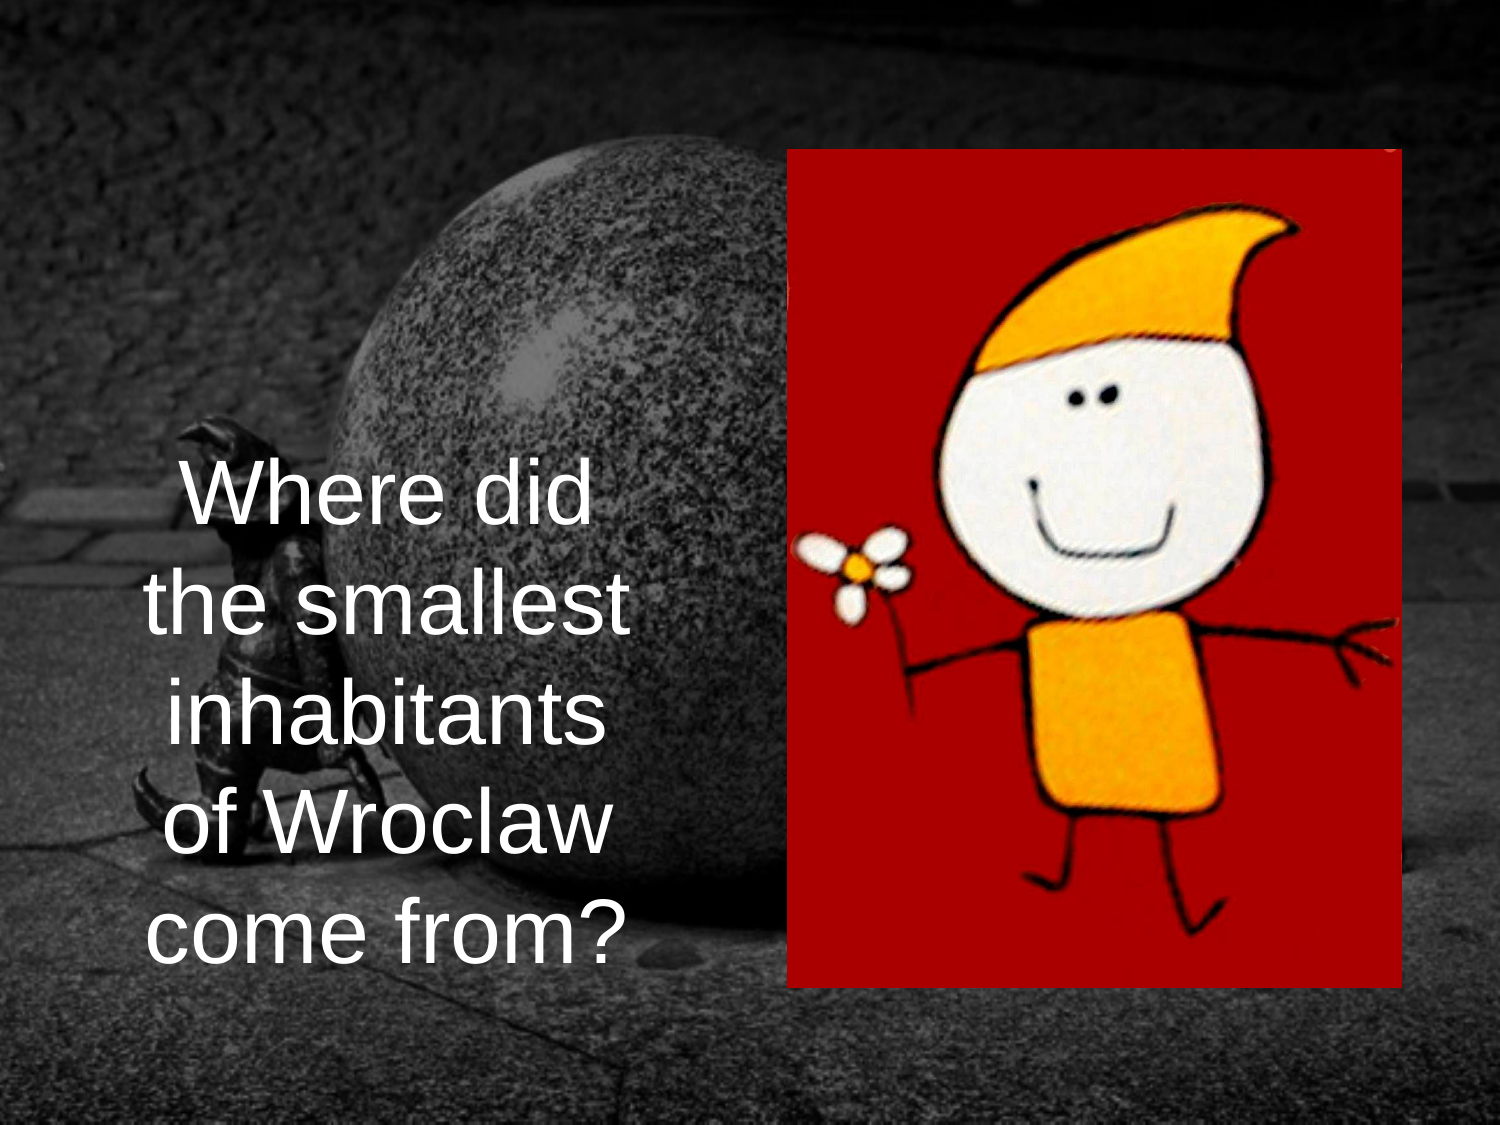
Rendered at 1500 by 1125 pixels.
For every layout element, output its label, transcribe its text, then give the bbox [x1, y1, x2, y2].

title Where did the smallest inhabitants of Wroclaw come from? [0, 425, 787, 613]
picture [787, 149, 1402, 988]
